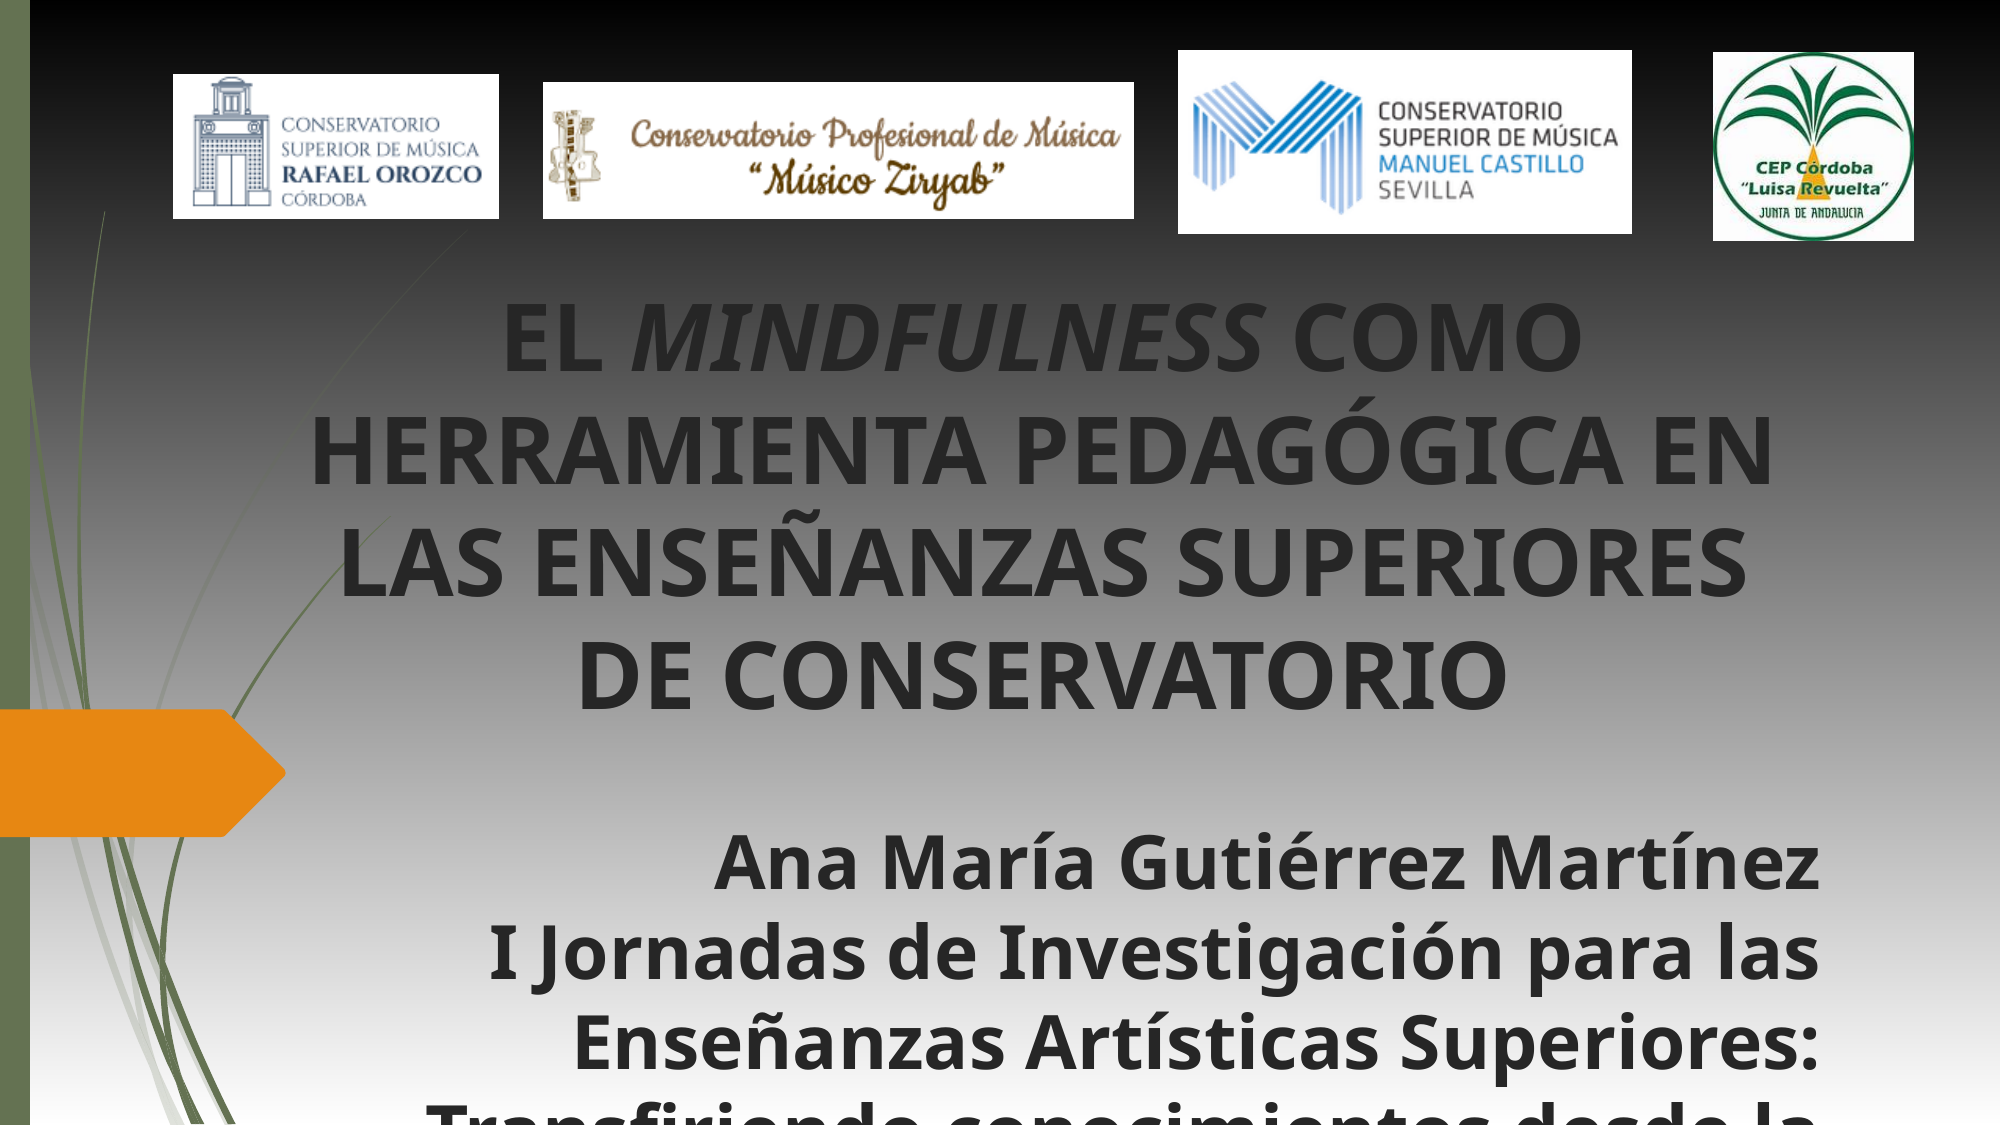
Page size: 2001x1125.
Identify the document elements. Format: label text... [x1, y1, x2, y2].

title EL MINDFULNESS COMO HERRAMIENTA PEDAGÓGICA EN LAS ENSEÑANZAS SUPERIORES DE CONSERVATORIO [249, 270, 1837, 734]
picture [543, 82, 1134, 219]
picture [173, 74, 499, 219]
picture [1178, 50, 1632, 234]
subtitle Ana María Gutiérrez Martínez I Jornadas de Investigación para las Enseñanzas Artísticas Superiores: Transfiriendo conocimientos desde la práctica educativa 22-24 Febrero 2019. CSM “Rafael Orozco”. Córdoba [217, 807, 1837, 1102]
picture [1713, 52, 1914, 241]
